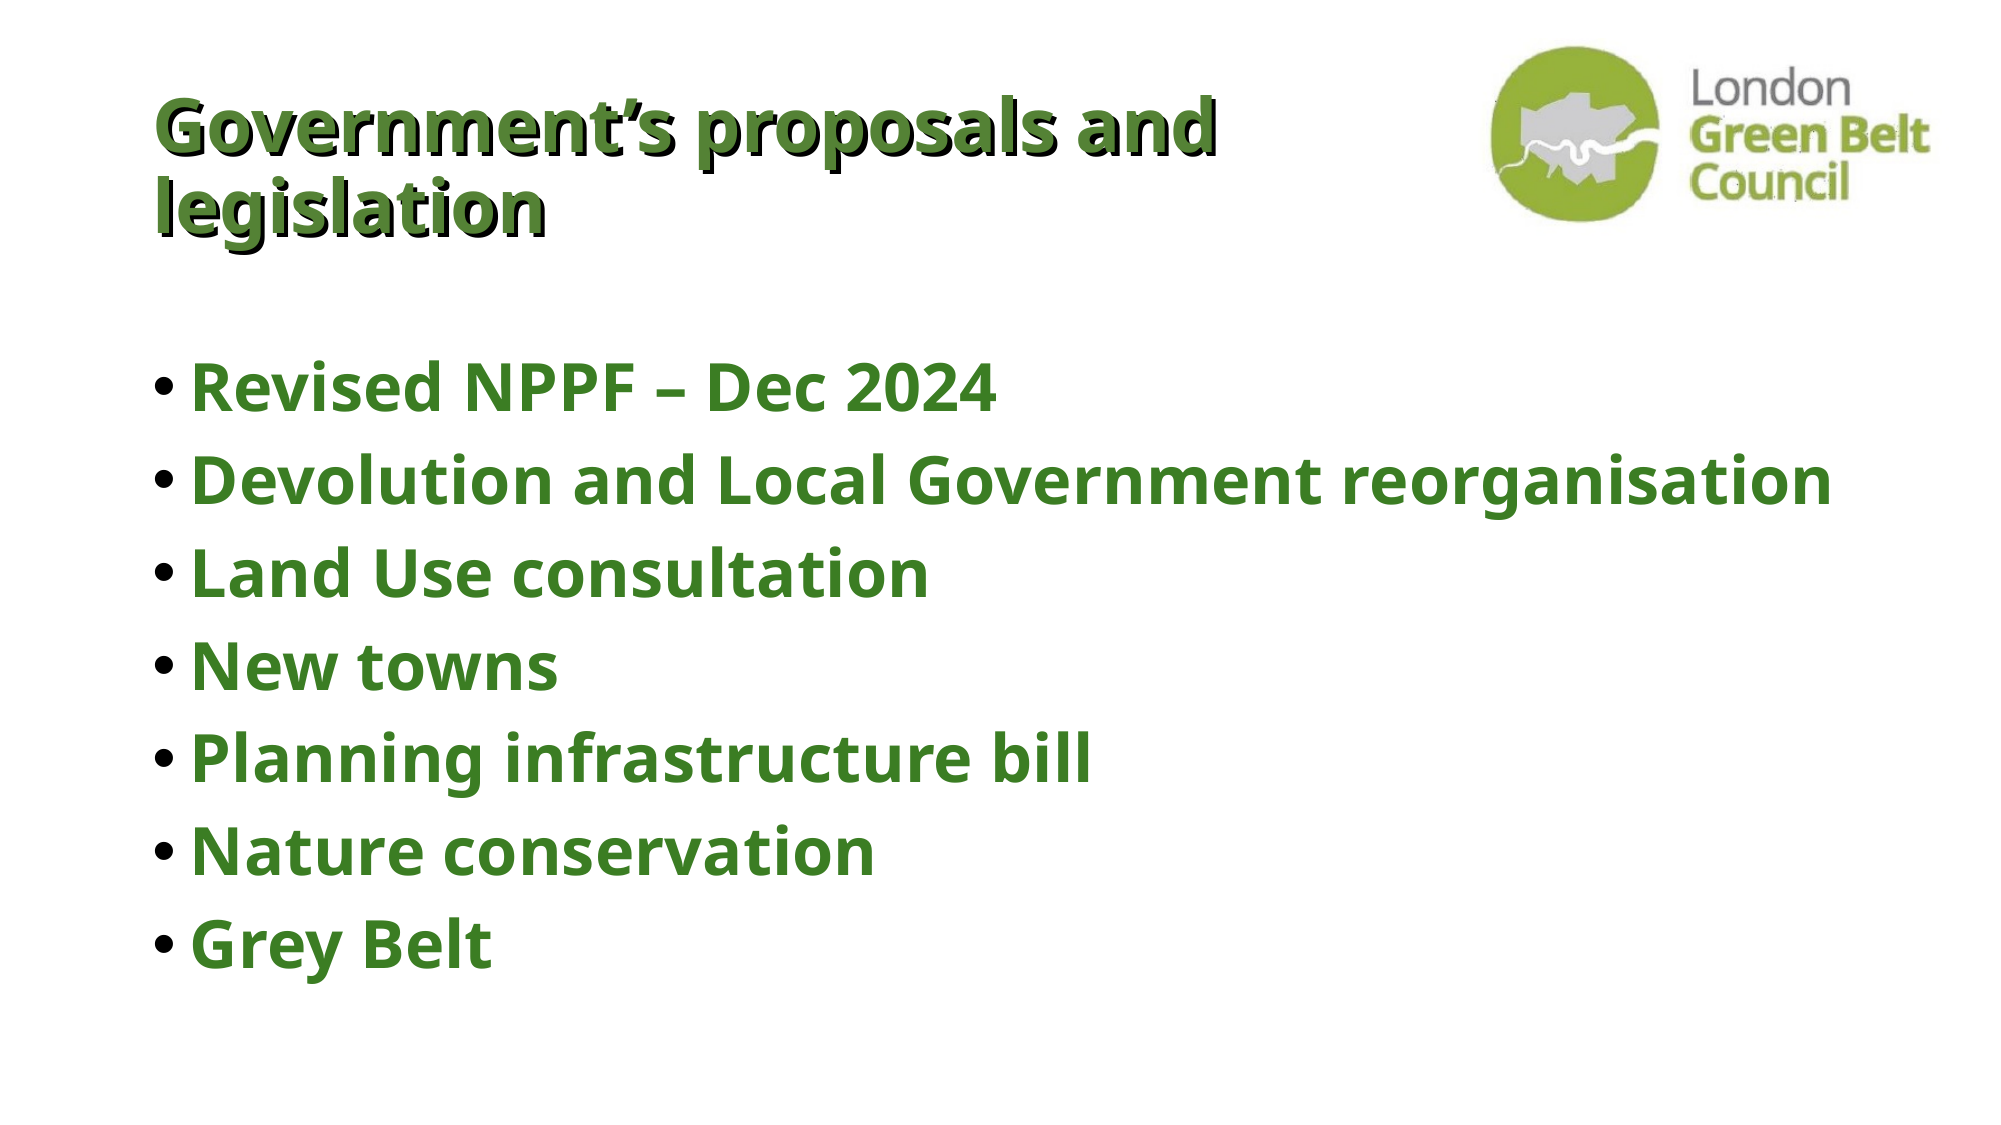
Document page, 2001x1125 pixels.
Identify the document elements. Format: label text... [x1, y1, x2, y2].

picture [1465, 38, 1971, 240]
list Revised NPPF – Dec 2024 Devolution and Local Government reorganisation Land Use consultation New towns Planning infrastructure bill Nature conservation Grey Belt [137, 346, 1863, 1125]
title Government’s proposals and legislation [137, 59, 1863, 278]
